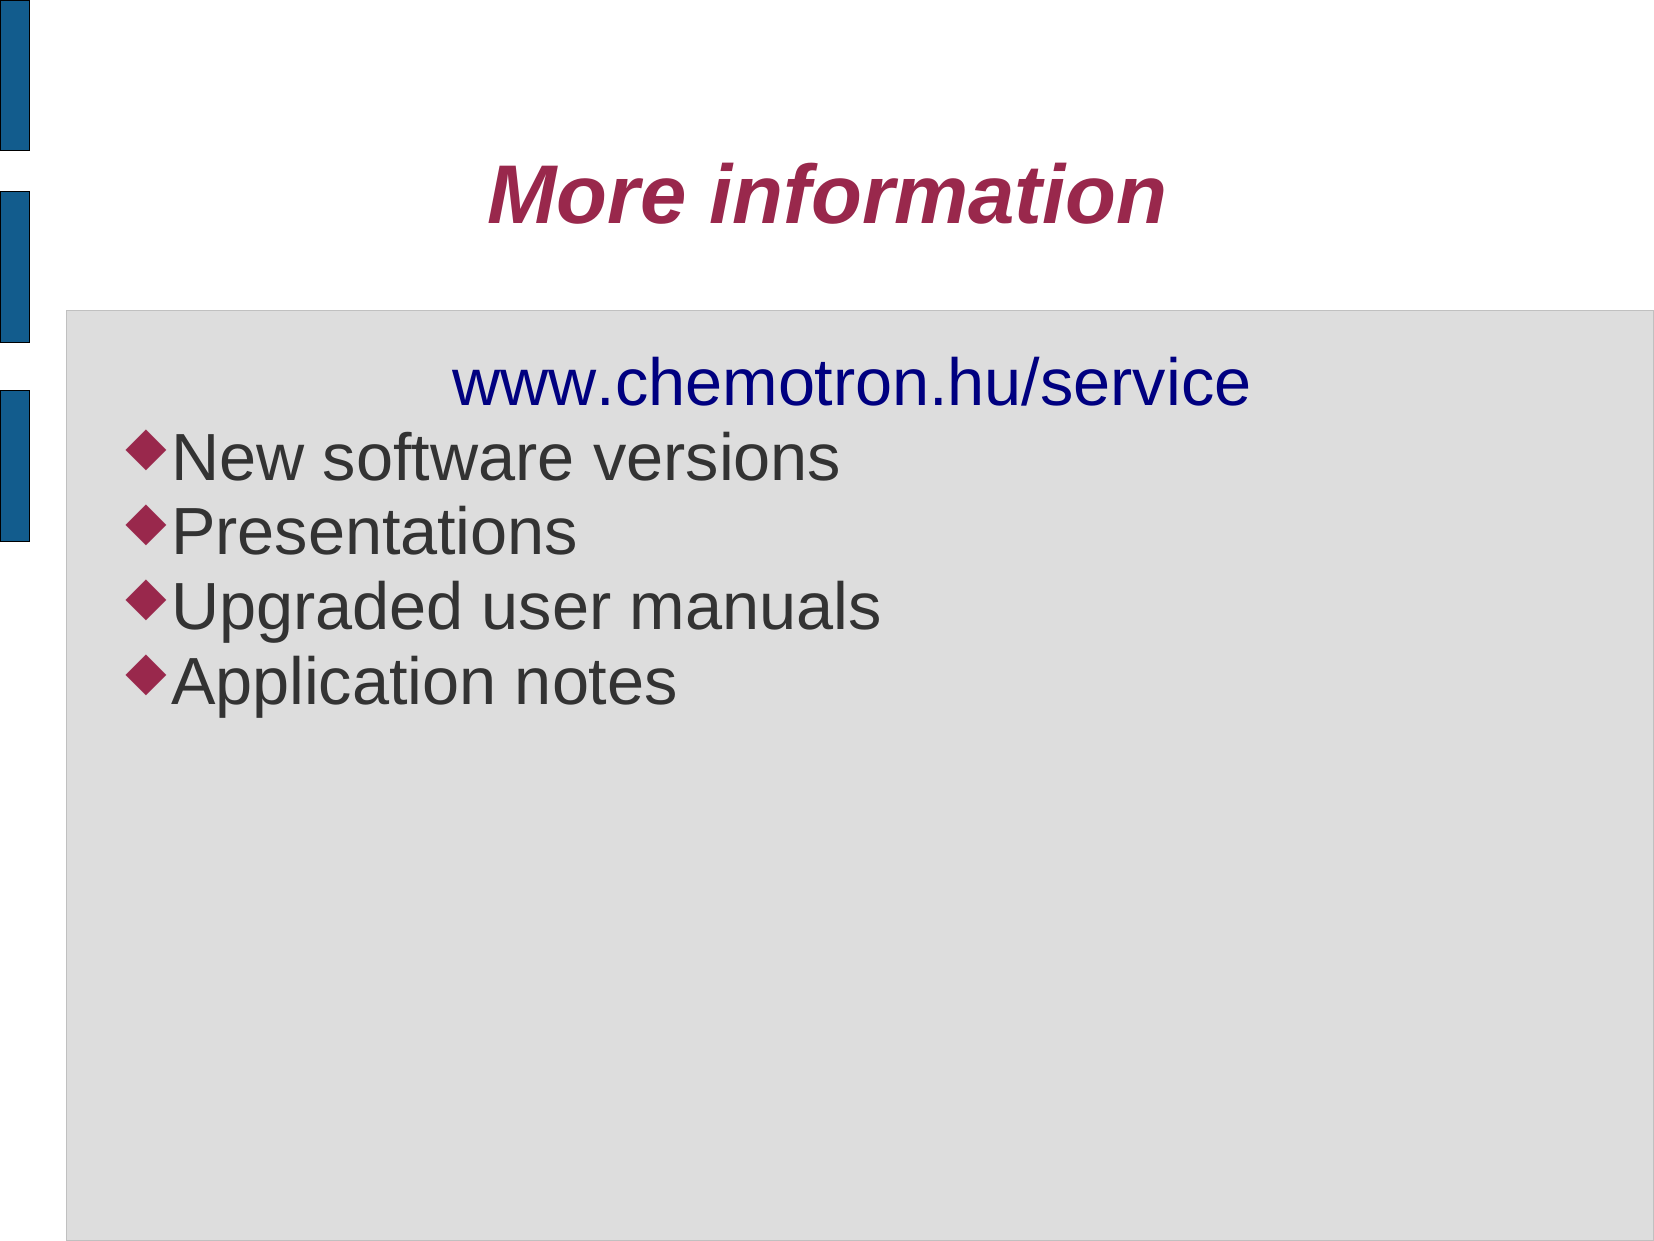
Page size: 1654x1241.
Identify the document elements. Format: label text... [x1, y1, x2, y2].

list www.chemotron.hu/service New software versions Presentations Upgraded user manuals Application notes [121, 344, 1534, 1149]
title More information [121, 98, 1534, 291]
